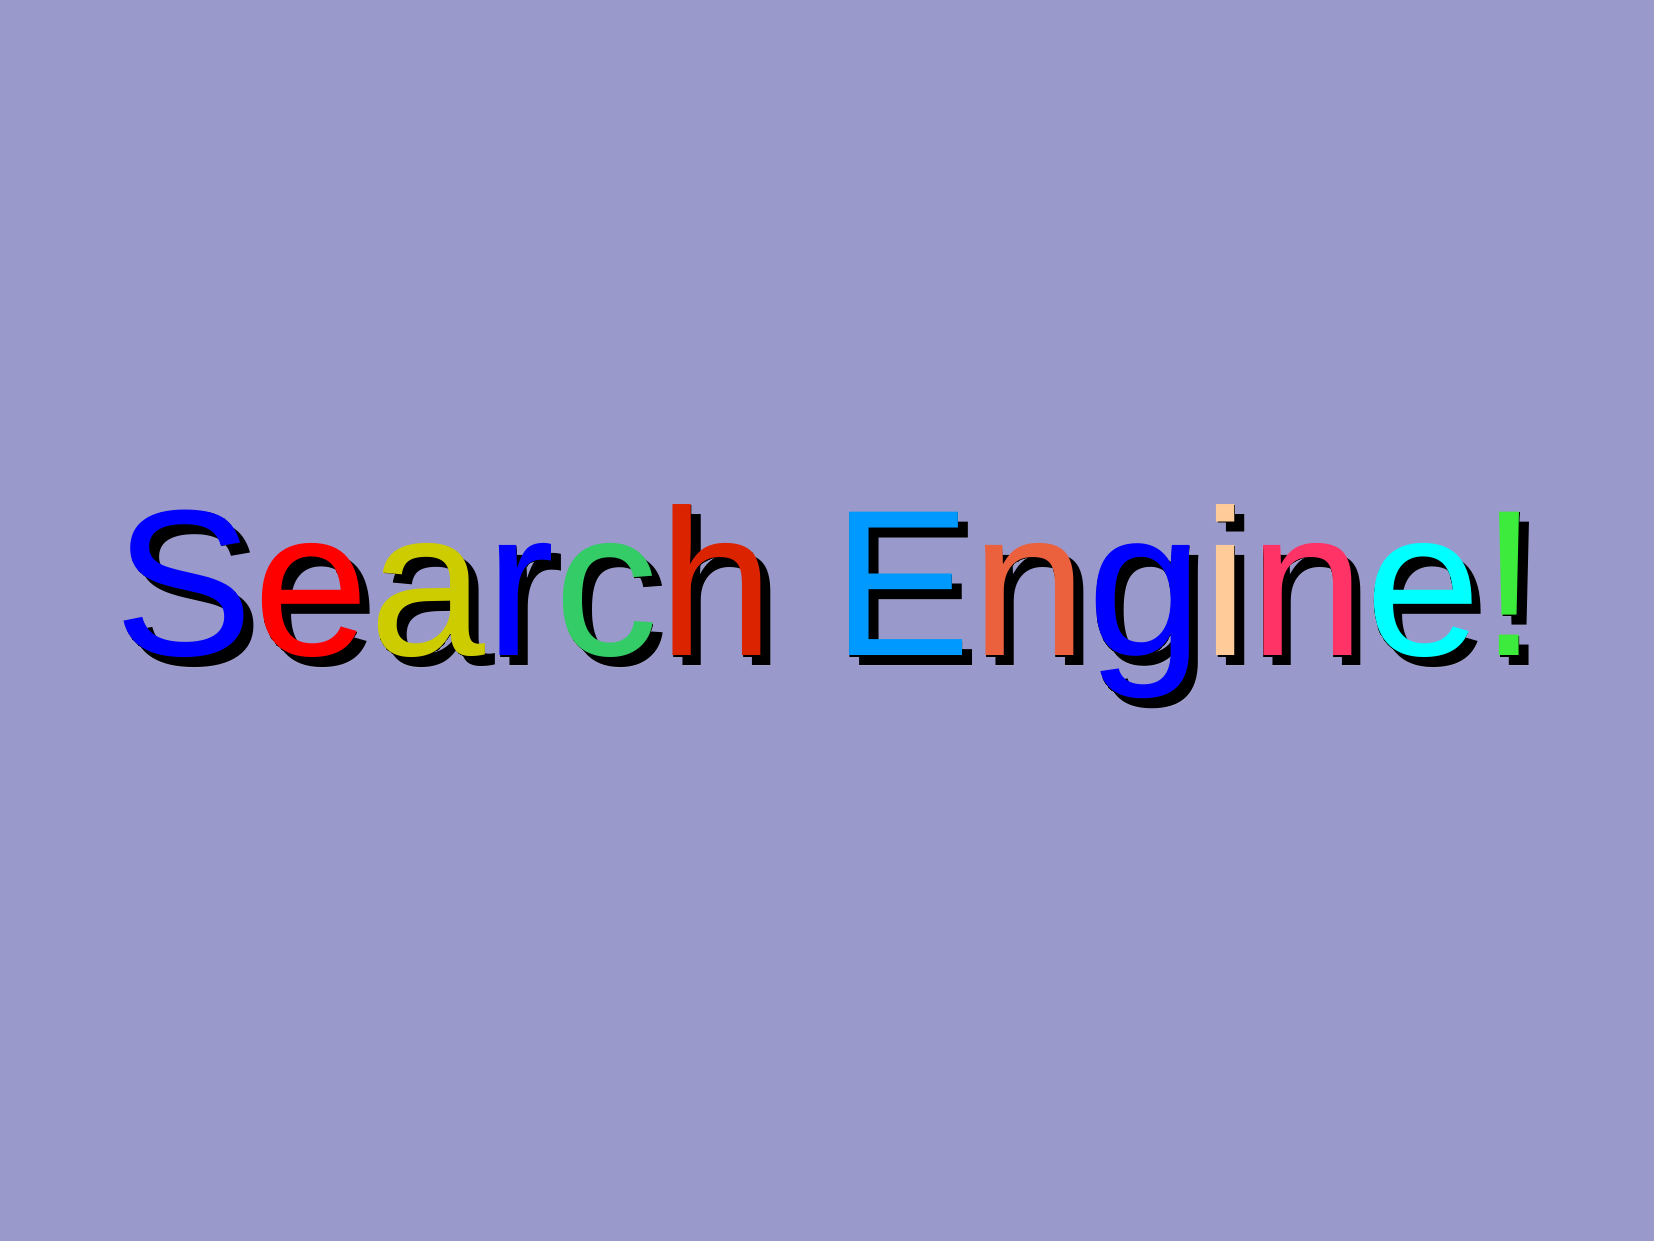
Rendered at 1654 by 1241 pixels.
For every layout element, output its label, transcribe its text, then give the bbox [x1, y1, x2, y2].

title Search Engine! [82, 467, 1571, 701]
